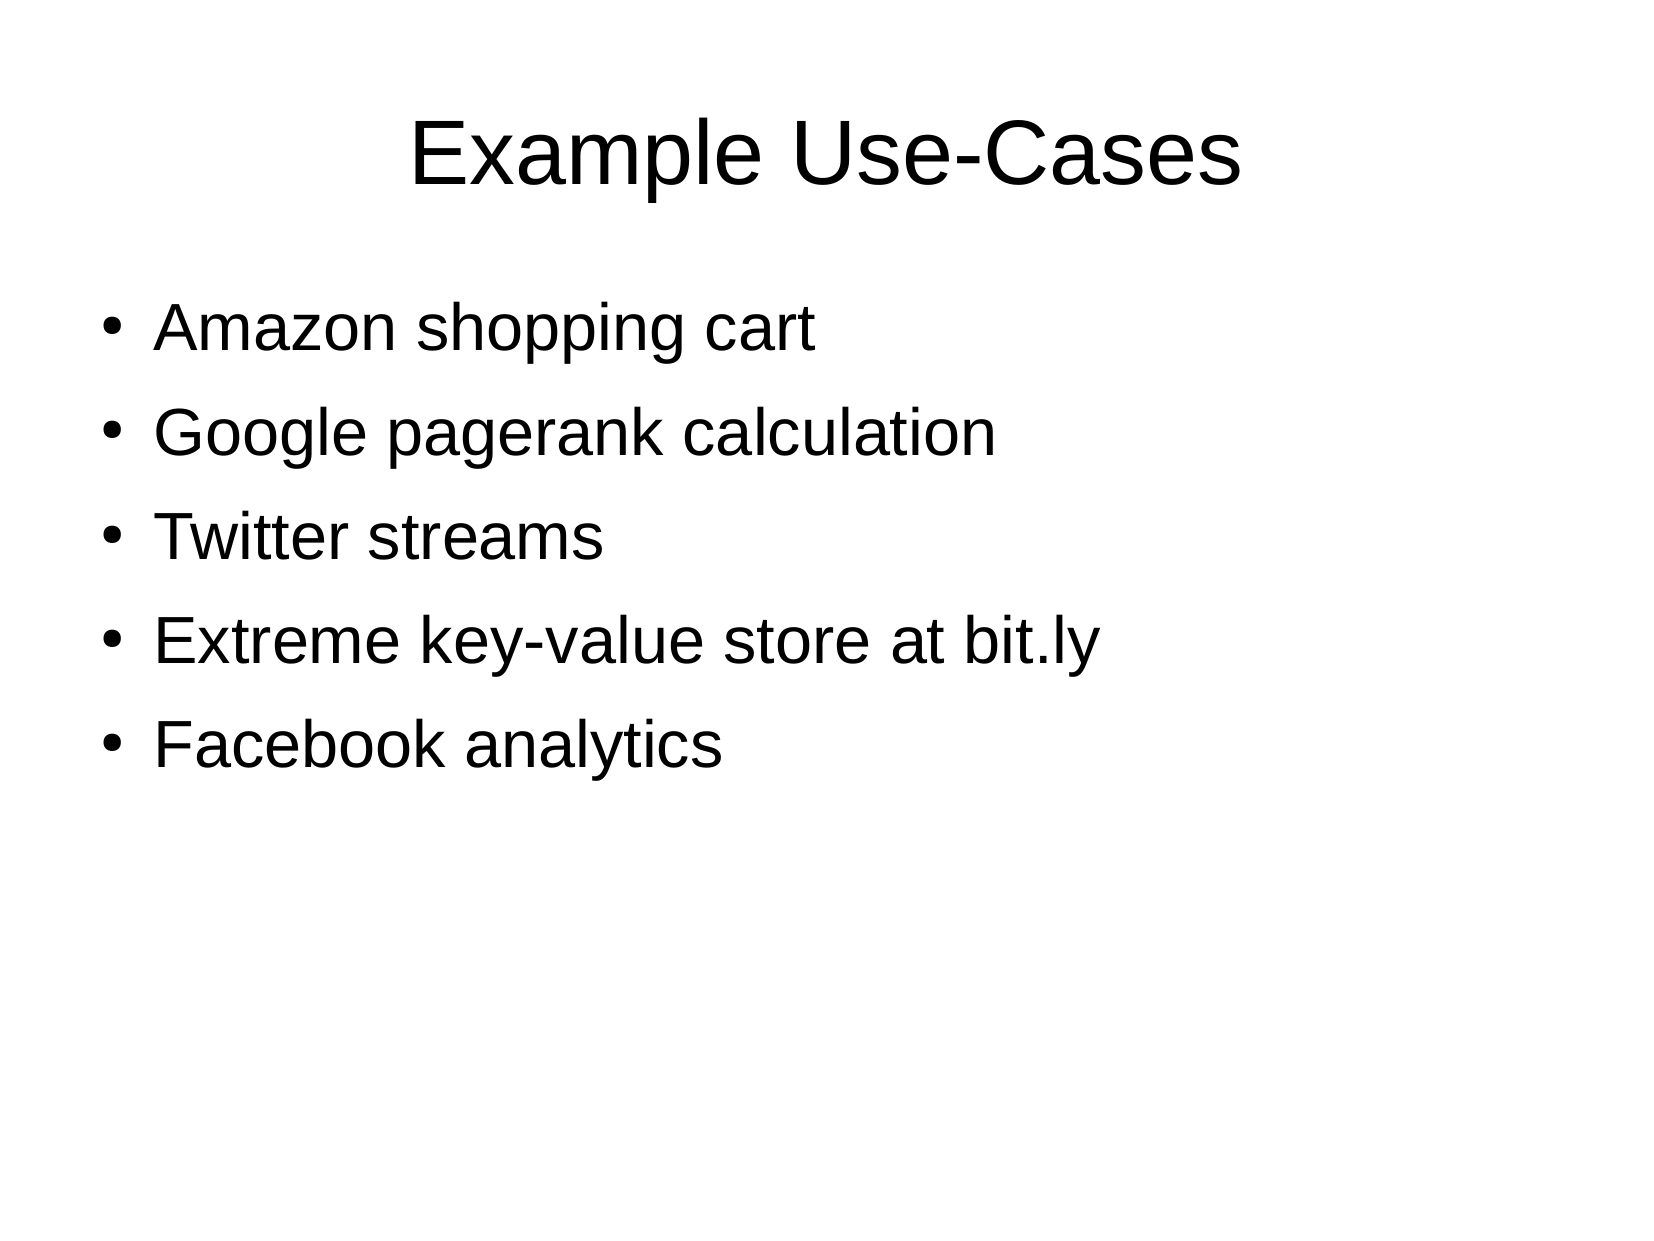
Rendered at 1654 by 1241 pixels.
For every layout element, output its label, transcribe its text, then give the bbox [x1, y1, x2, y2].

title Example Use-Cases [82, 49, 1571, 257]
list Amazon shopping cart Google pagerank calculation Twitter streams Extreme key-value store at bit.ly Facebook analytics [82, 290, 1571, 1109]
